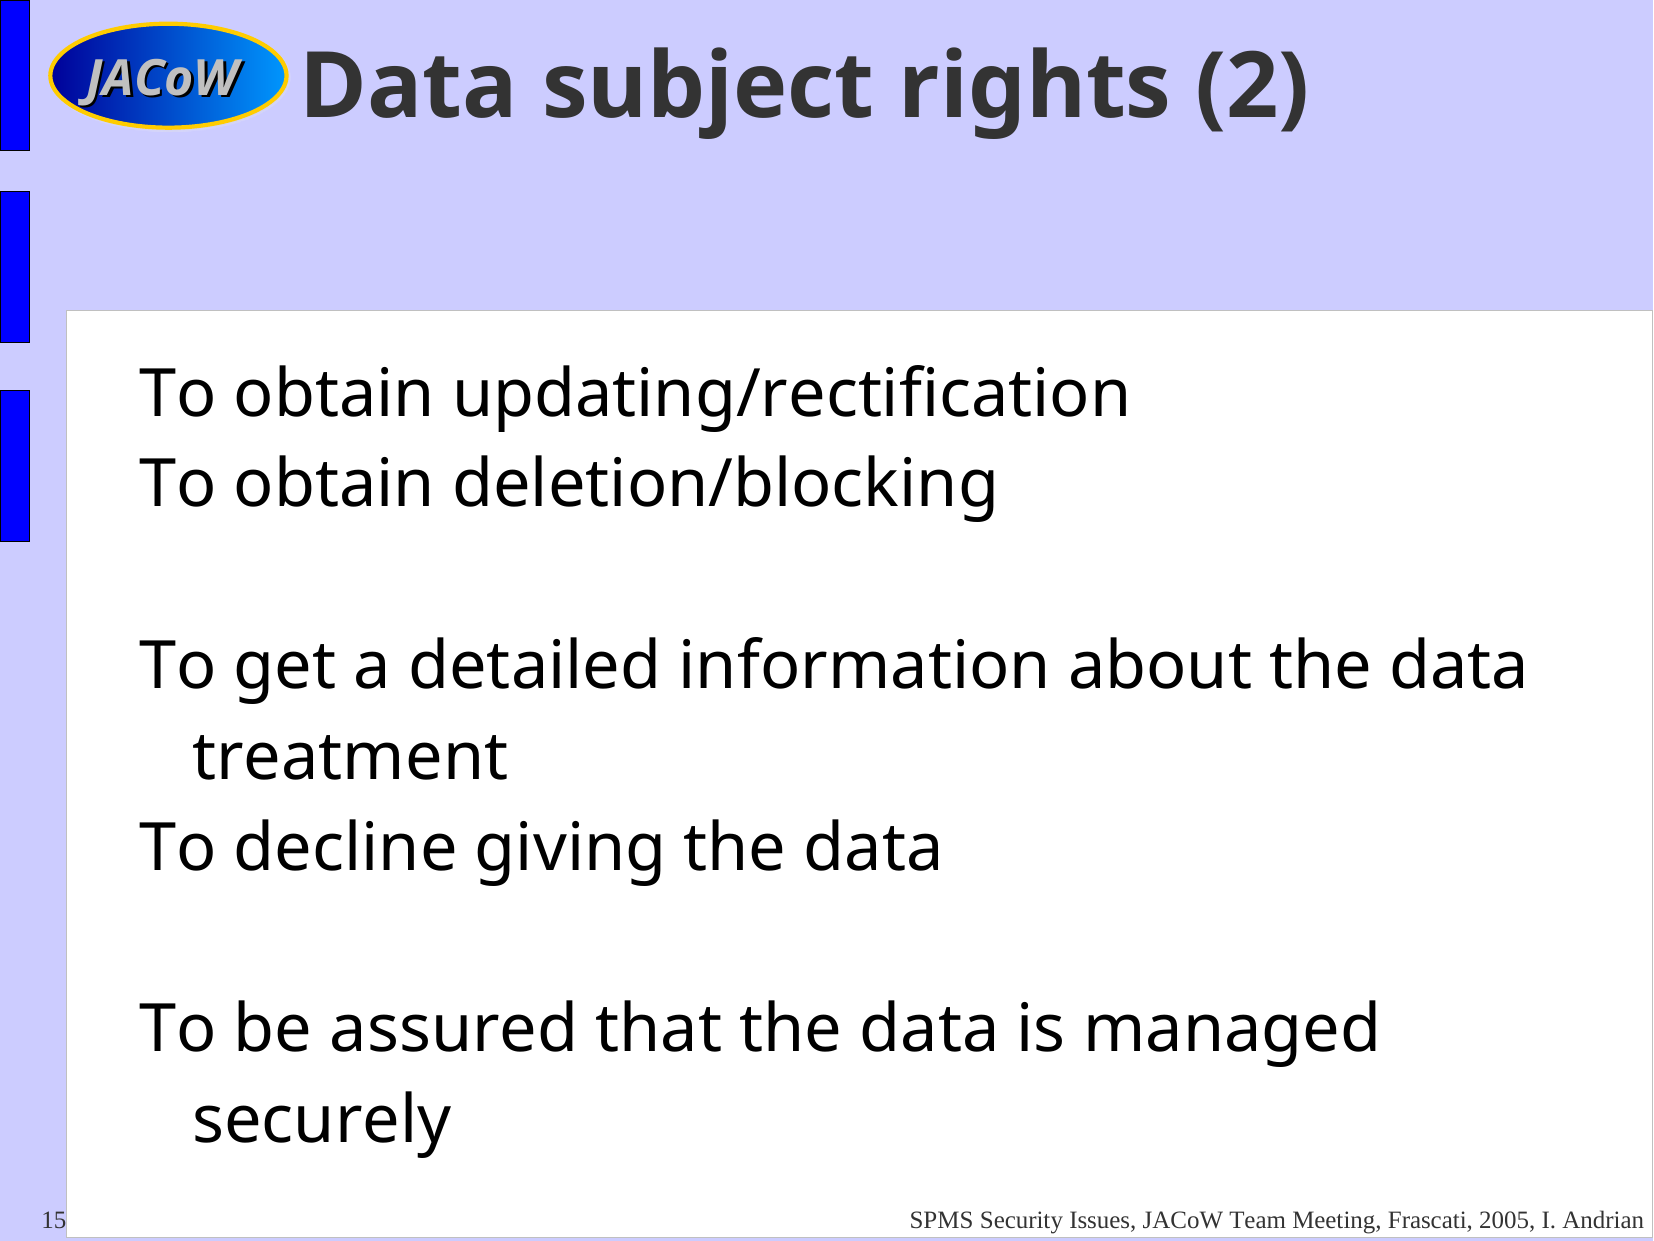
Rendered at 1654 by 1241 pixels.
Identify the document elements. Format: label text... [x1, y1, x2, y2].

title Data subject rights (2) [299, 19, 1650, 283]
list To obtain updating/rectification To obtain deletion/blocking To get a detailed information about the data treatment To decline giving the data To be assured that the data is managed securely [121, 344, 1534, 1127]
